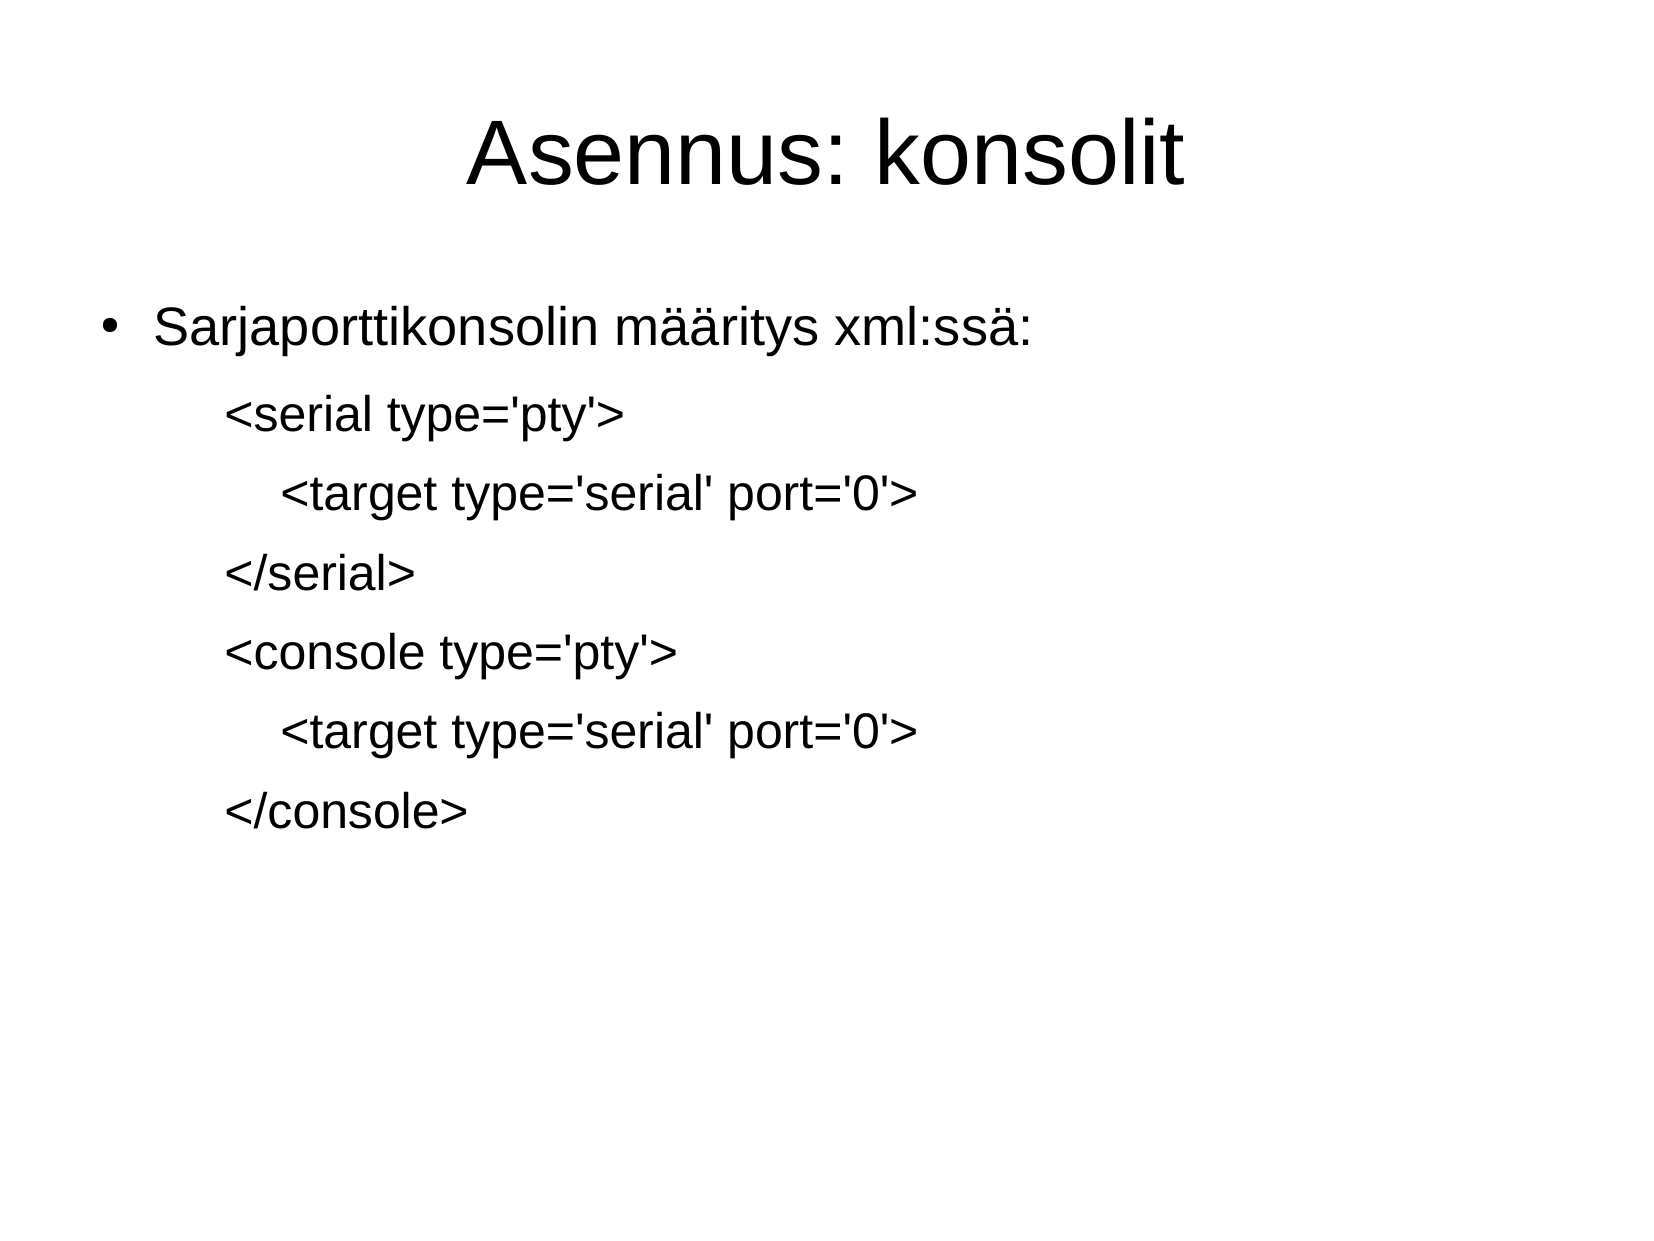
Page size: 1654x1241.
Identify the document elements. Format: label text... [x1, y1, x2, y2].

list Sarjaporttikonsolin määritys xml:ssä: <serial type='pty'> <target type='serial' port='0'> </serial> <console type='pty'> <target type='serial' port='0'> </console> [82, 296, 1571, 1016]
title Asennus: konsolit [82, 49, 1571, 257]
